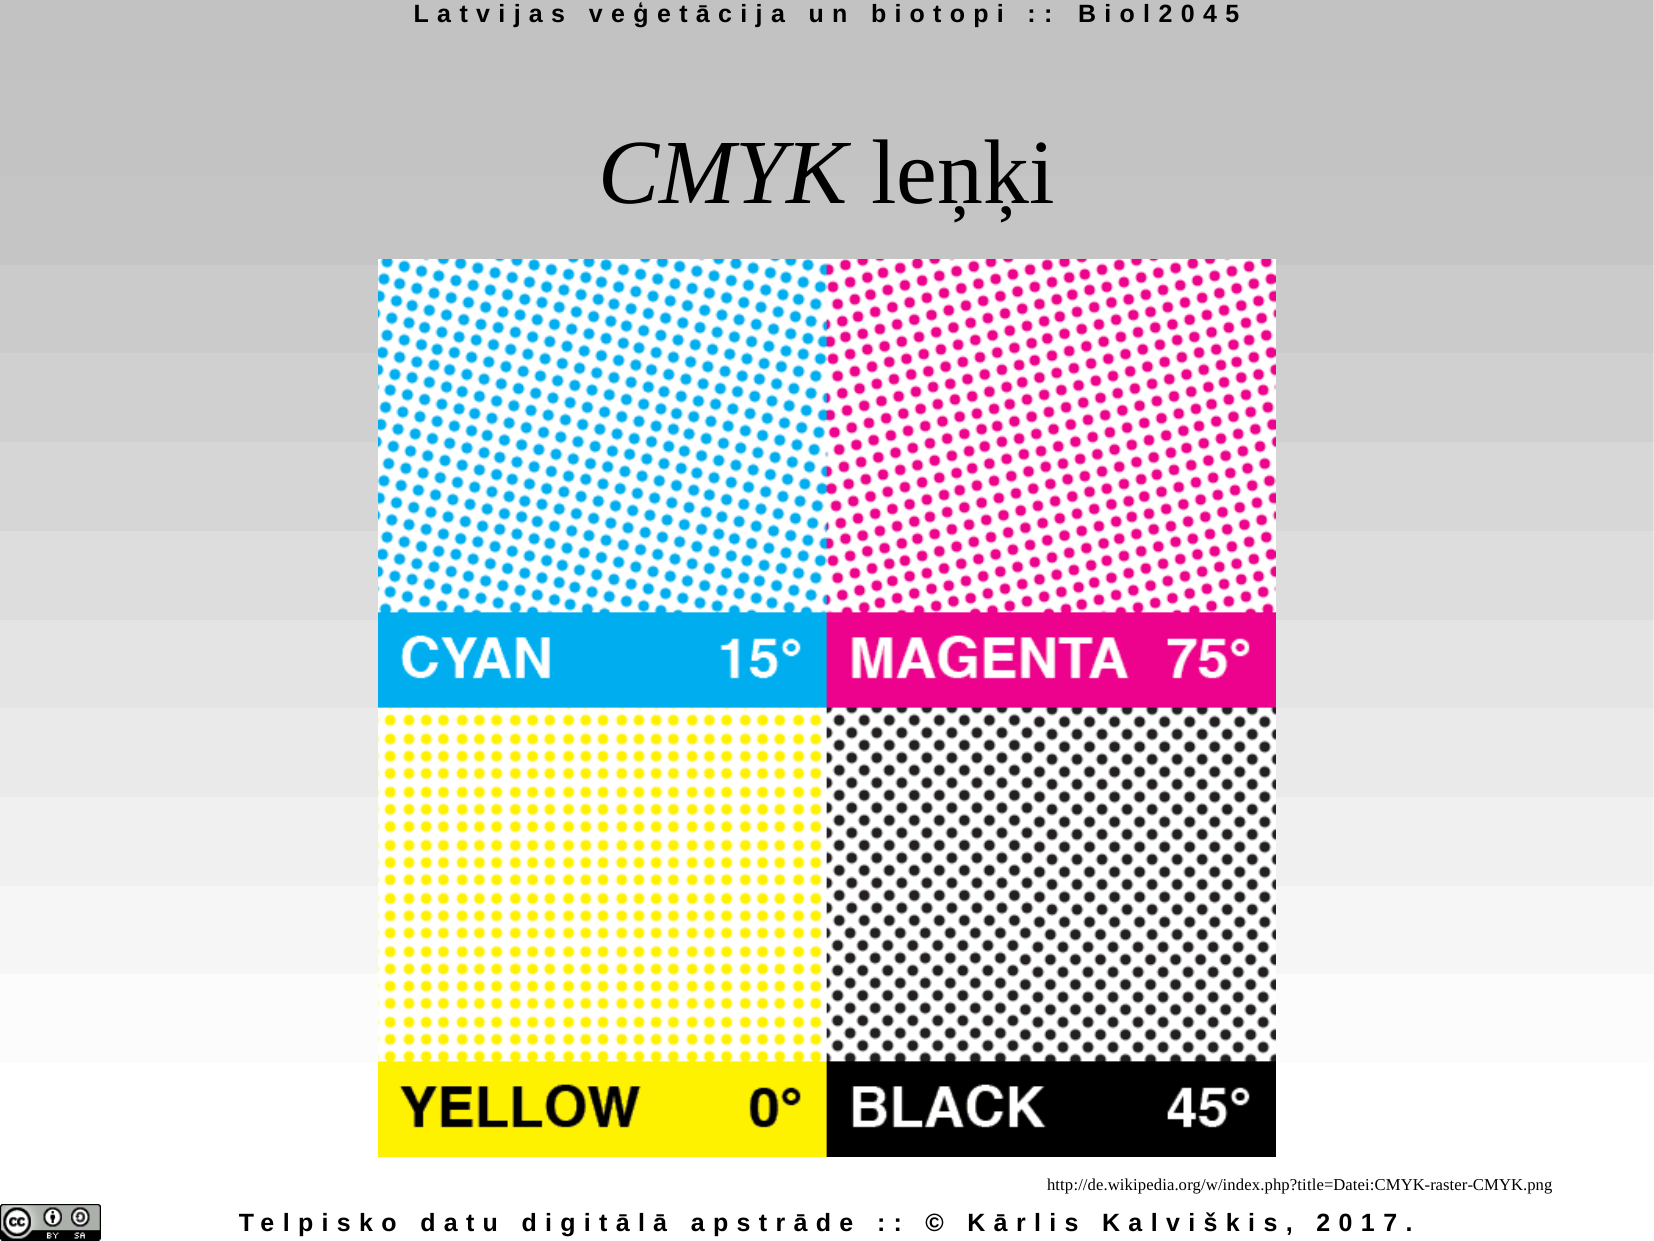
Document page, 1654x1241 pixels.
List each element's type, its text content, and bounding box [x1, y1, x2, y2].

text_box http://de.wikipedia.org/w/index.php?title=Datei:CMYK-raster-CMYK.png [1047, 1175, 1554, 1194]
picture [0, 0, 1654, 1241]
title CMYK leņķi [29, 49, 1625, 296]
